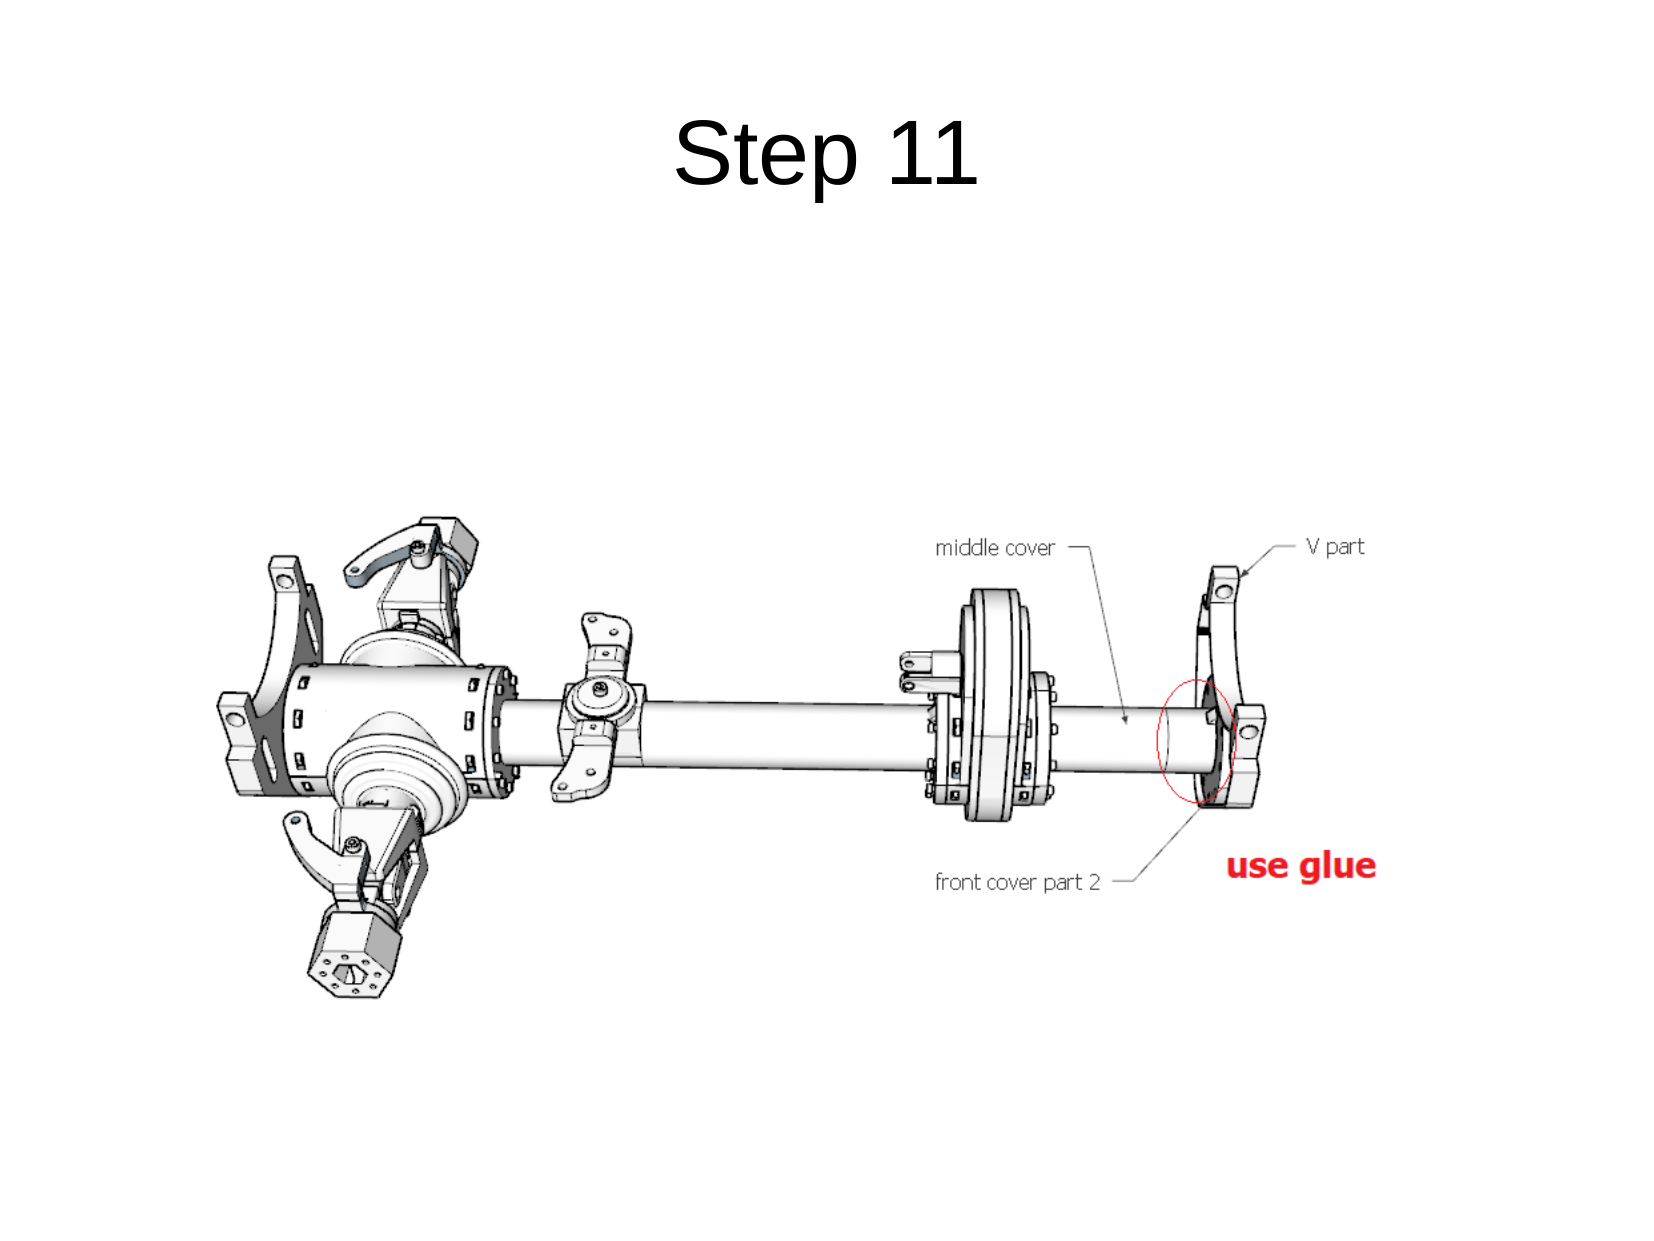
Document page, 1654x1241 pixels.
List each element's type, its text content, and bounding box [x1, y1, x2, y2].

picture [82, 317, 1571, 1082]
title Step 11 [82, 49, 1571, 257]
